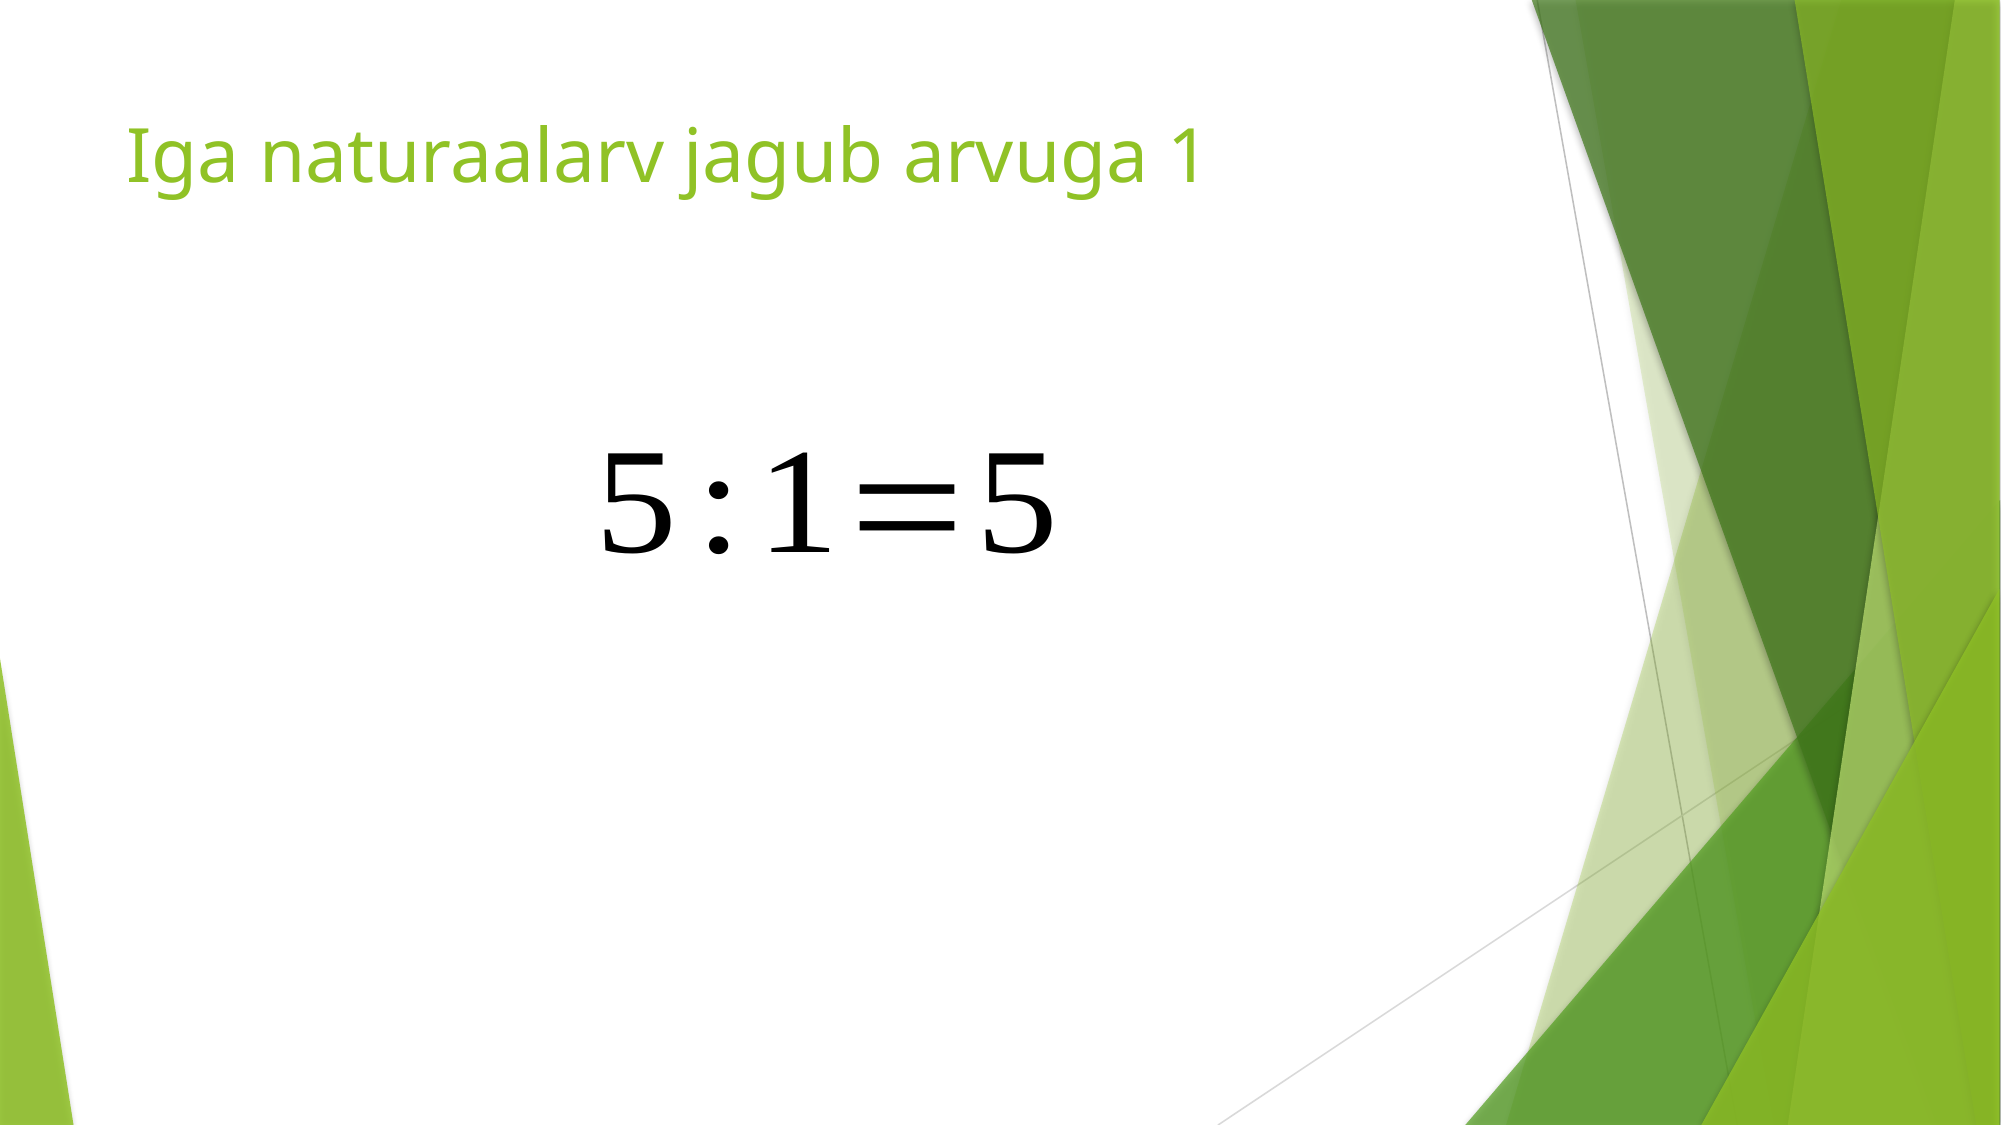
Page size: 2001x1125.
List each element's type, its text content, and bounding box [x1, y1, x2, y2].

title Iga naturaalarv jagub arvuga 1 [111, 99, 1522, 317]
chart [579, 418, 1077, 586]
